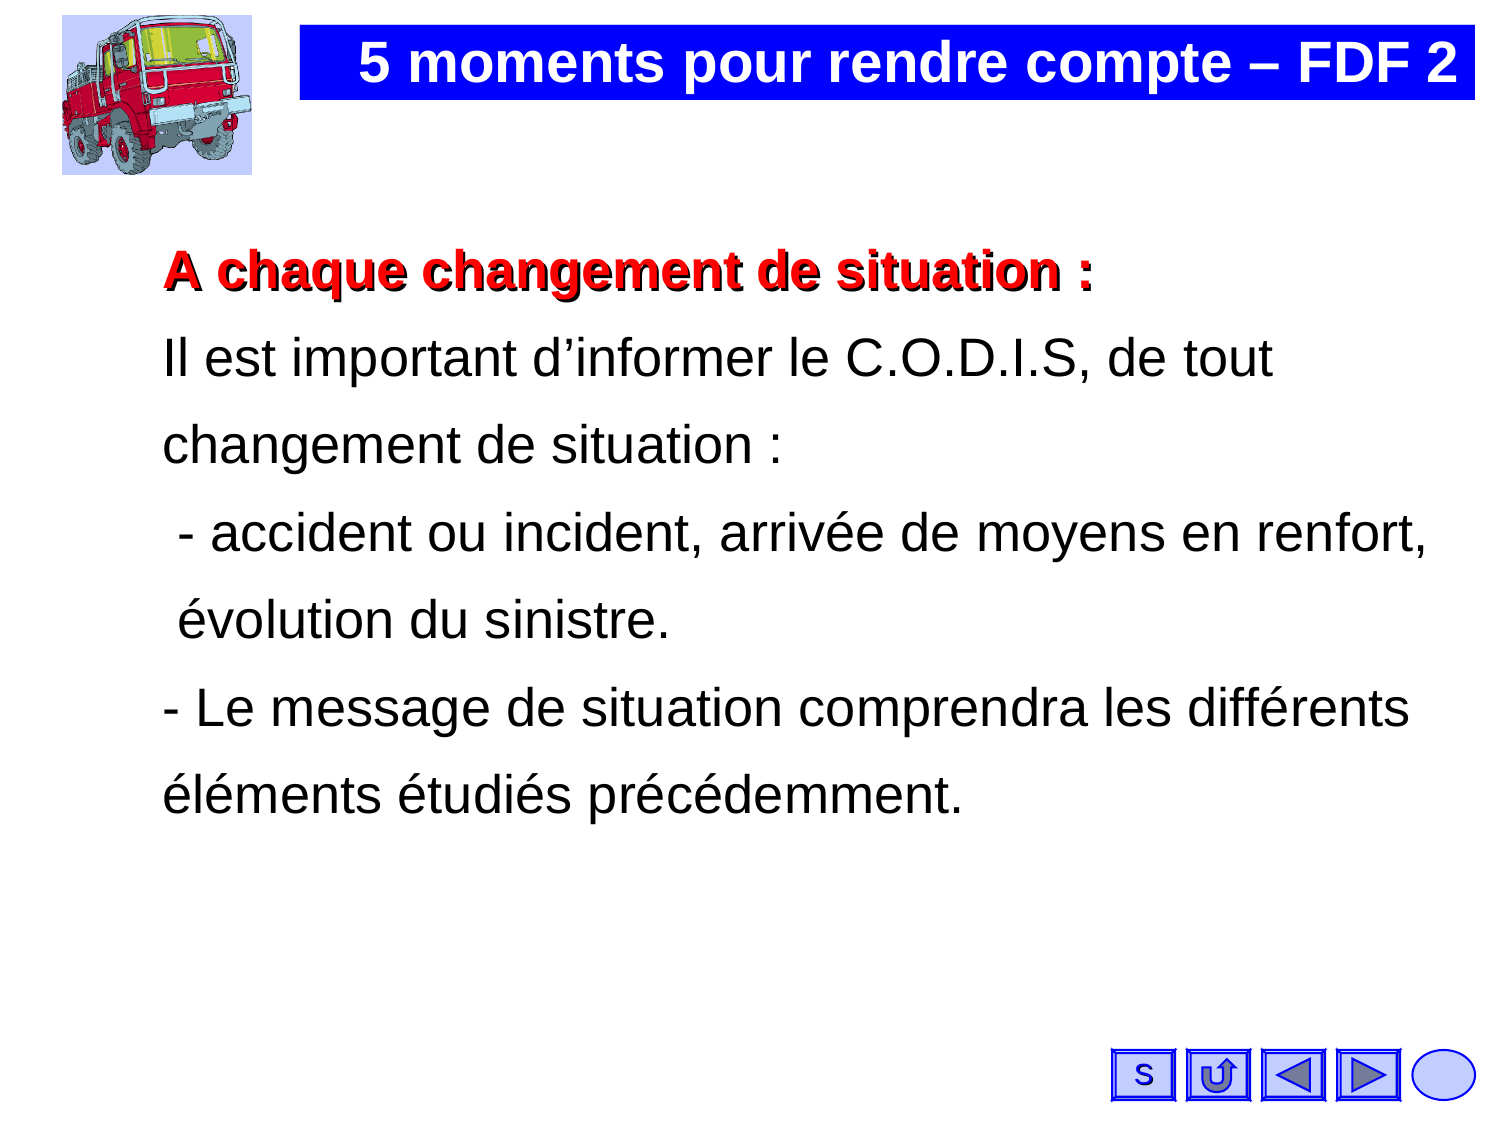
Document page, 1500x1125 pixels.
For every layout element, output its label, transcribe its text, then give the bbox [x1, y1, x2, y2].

text_box A chaque changement de situation : Il est important d’informer le C.O.D.I.S, de tout changement de situation : - accident ou incident, arrivée de moyens en renfort, évolution du sinistre. - Le message de situation comprendra les différents éléments étudiés précédemment. [147, 236, 1447, 893]
text_box [1412, 1049, 1476, 1101]
text_box 5 moments pour rendre compte – FDF 2 [299, 24, 1475, 100]
